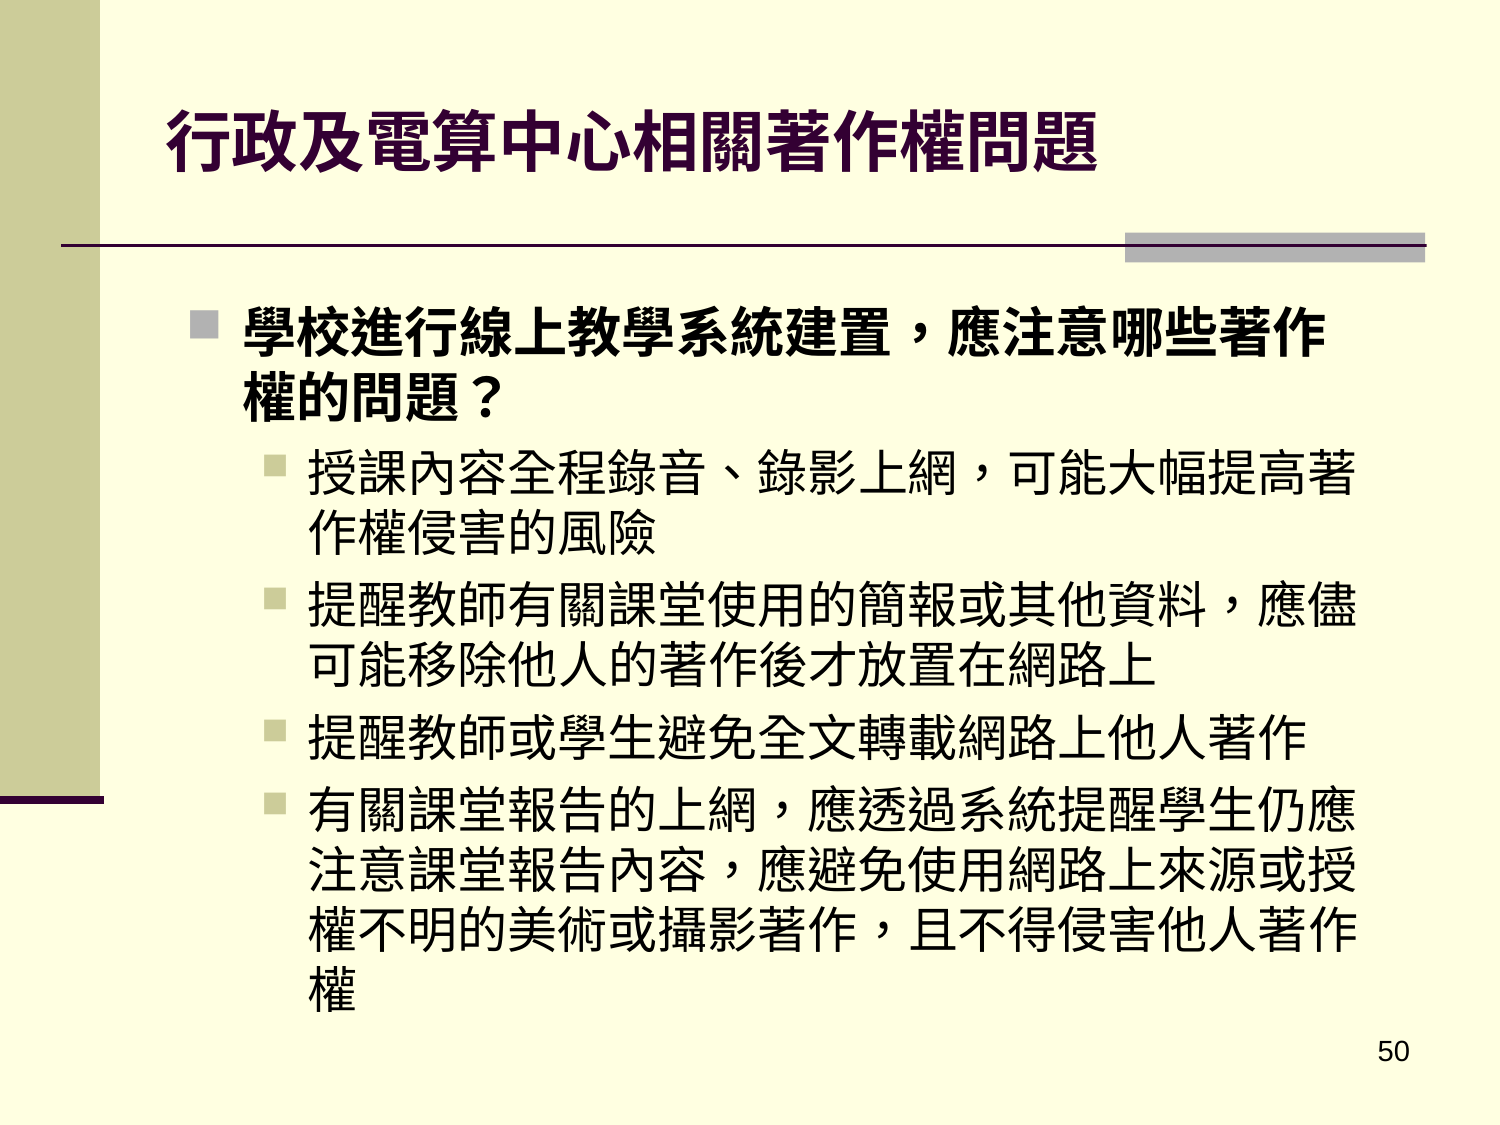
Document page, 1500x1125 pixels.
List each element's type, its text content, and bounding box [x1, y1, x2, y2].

text_box <編號> [1074, 1024, 1426, 1103]
title 行政及電算中心相關著作權問題 [150, 45, 1426, 234]
list 學校進行線上教學系統建置，應注意哪些著作權的問題？ 授課內容全程錄音、錄影上網，可能大幅提高著作權侵害的風險 提醒教師有關課堂使用的簡報或其他資料，應儘可能移除他人的著作後才放置在網路上 提醒教師或學生避免全文轉載網路上他人著作 有關課堂報告的上網，應透過系統提醒學生仍應注意課堂報告內容，應避免使用網路上來源或授權不明的美術或攝影著作，且不得侵害他人著作權 [171, 290, 1388, 1071]
